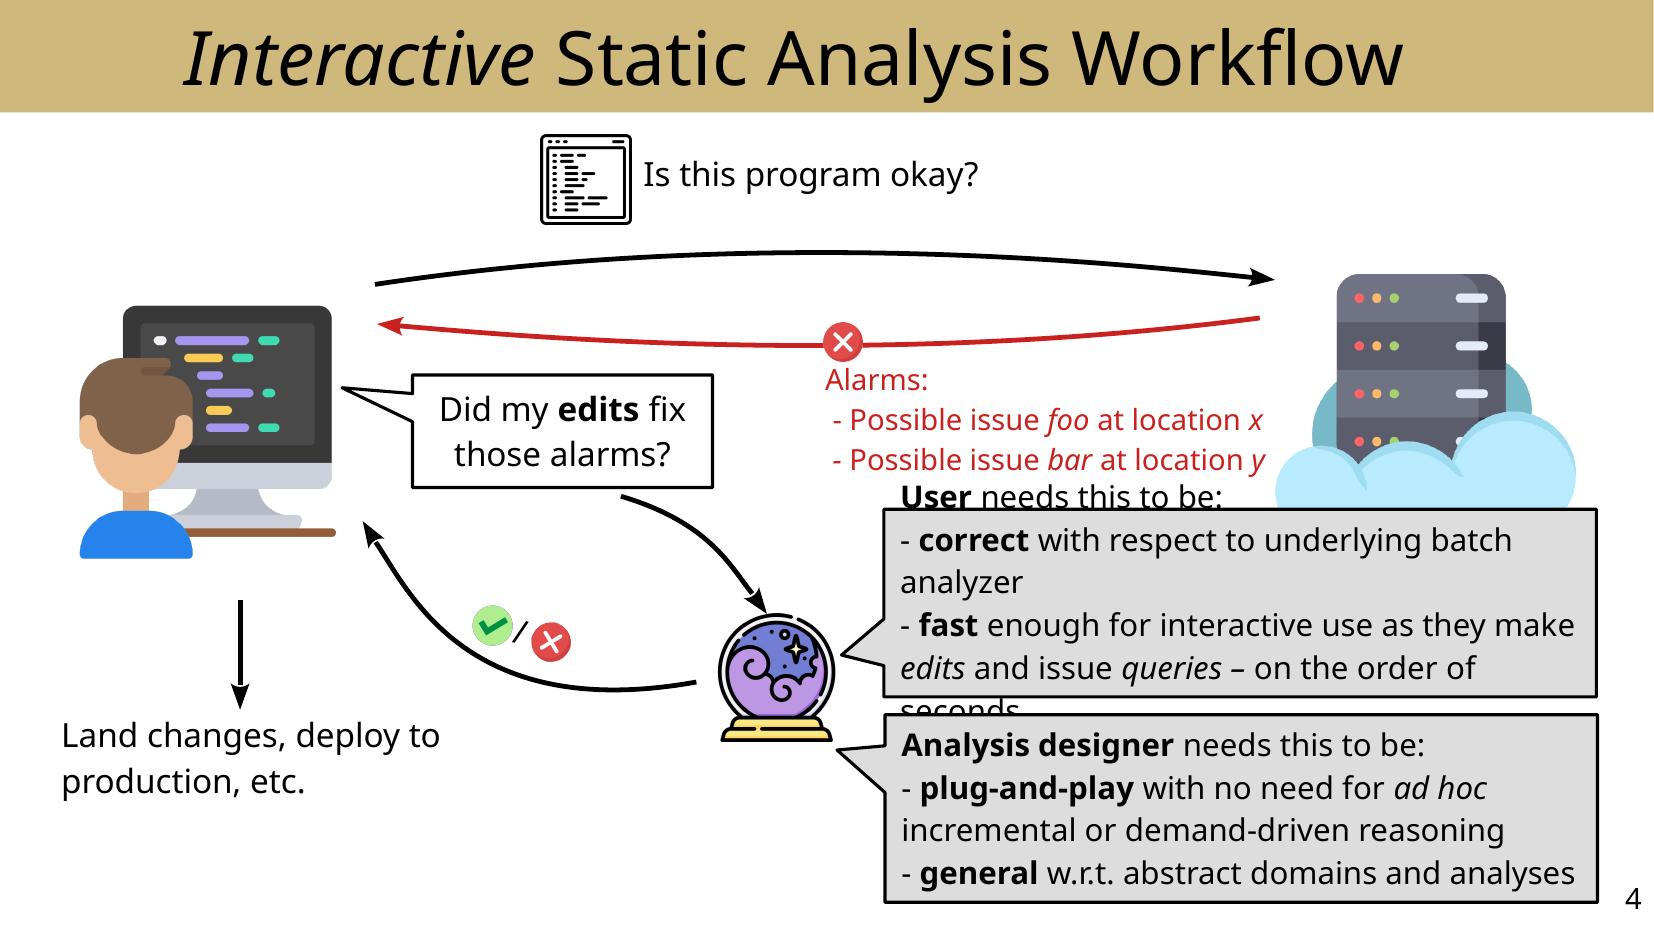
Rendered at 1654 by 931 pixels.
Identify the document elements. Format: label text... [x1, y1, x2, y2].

text_box Analysis designer needs this to be: - plug-and-play with no need for ad hoc incremental or demand-driven reasoning - general w.r.t. abstract domains and analyses [837, 714, 1598, 903]
picture [1275, 255, 1576, 509]
text_box Did my edits fix those alarms? [341, 374, 713, 488]
text_box User needs this to be: - correct with respect to underlying batch analyzer - fast enough for interactive use as they make edits and issue queries – on the order of seconds [841, 509, 1597, 697]
picture [712, 613, 841, 742]
text_box Land changes, deploy to production, etc. [61, 712, 451, 858]
text_box Alarms: - Possible issue foo at location x - Possible issue bar at location y [825, 359, 1351, 473]
picture [75, 301, 336, 563]
text_box / [505, 607, 593, 685]
text_box Is this program okay? [643, 151, 1033, 248]
picture [823, 322, 863, 362]
picture [540, 134, 632, 226]
title Interactive Static Analysis Workflow [0, 0, 1576, 113]
picture [465, 598, 519, 653]
